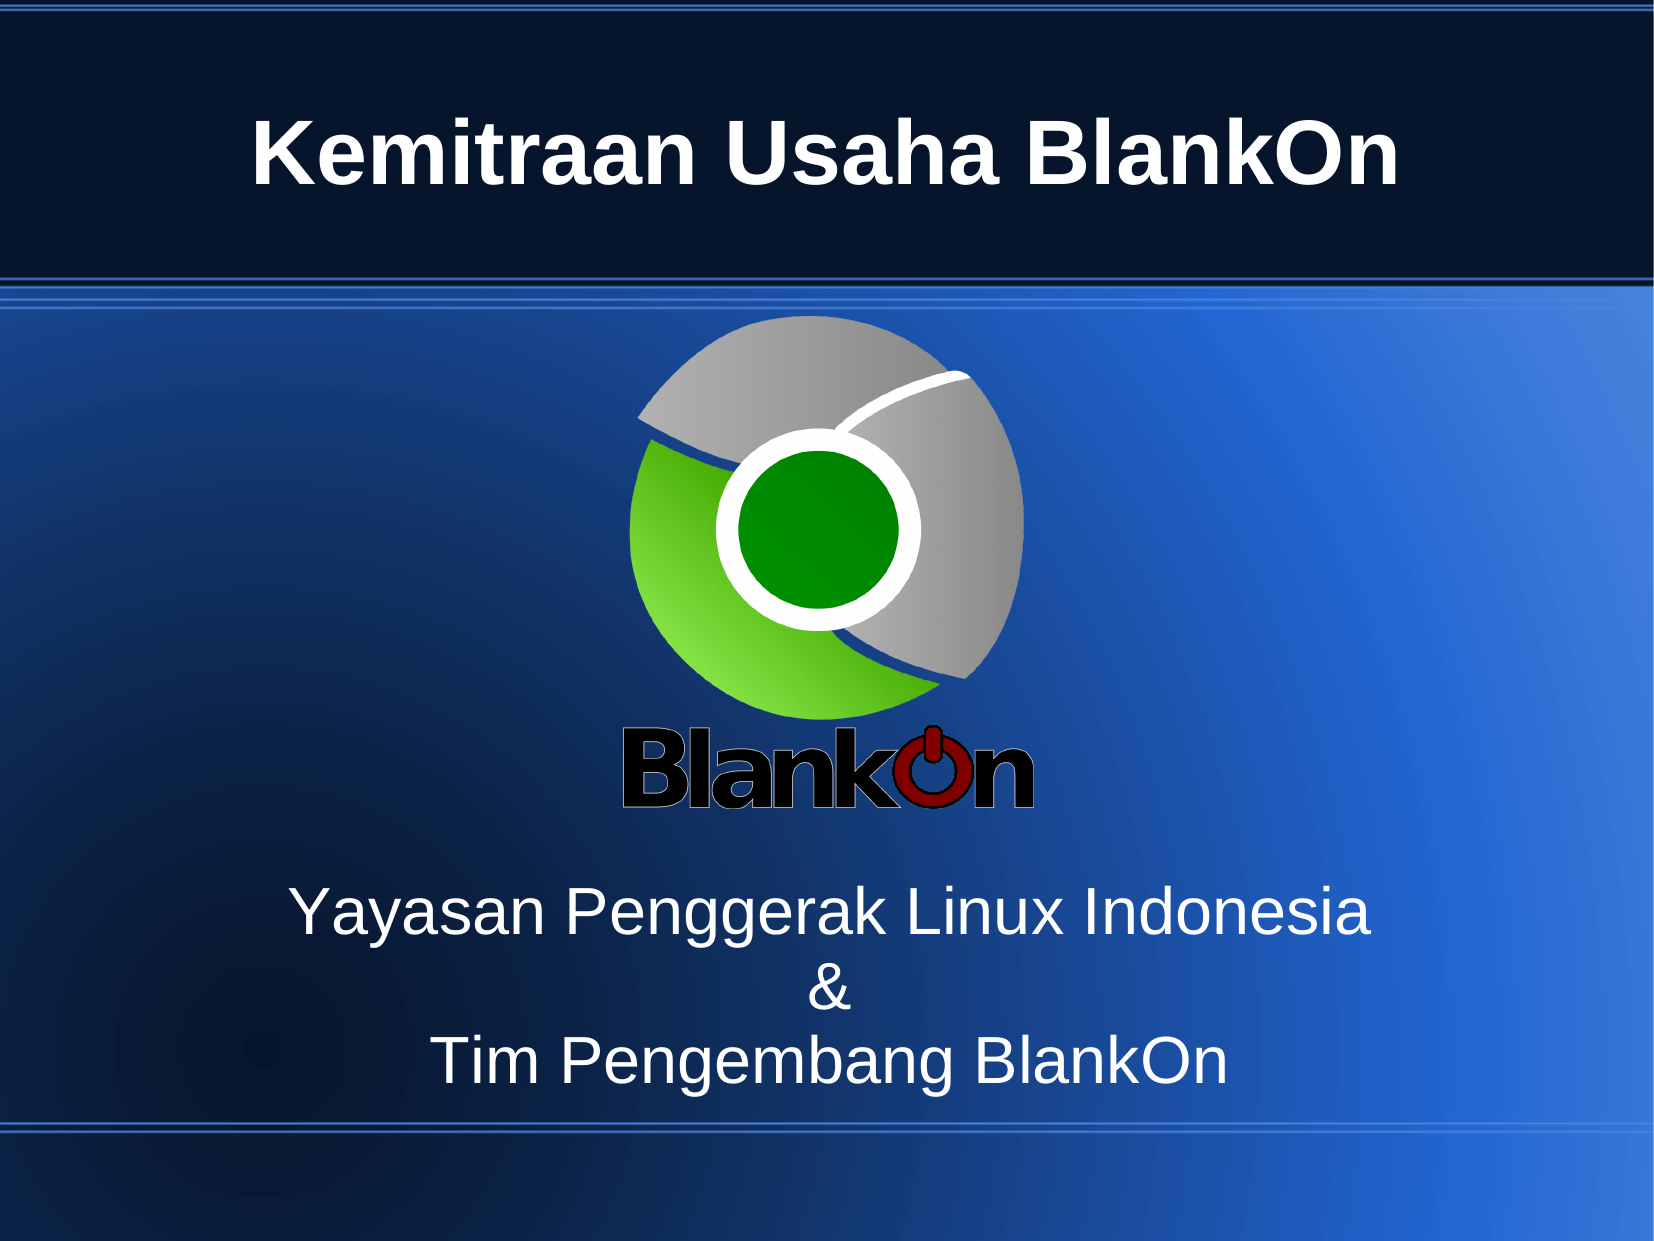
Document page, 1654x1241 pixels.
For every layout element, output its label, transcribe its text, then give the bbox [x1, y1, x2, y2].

title Kemitraan Usaha BlankOn [82, 49, 1571, 257]
list Yayasan Penggerak Linux Indonesia & Tim Pengembang BlankOn [76, 874, 1565, 1099]
picture [0, 0, 1654, 1241]
